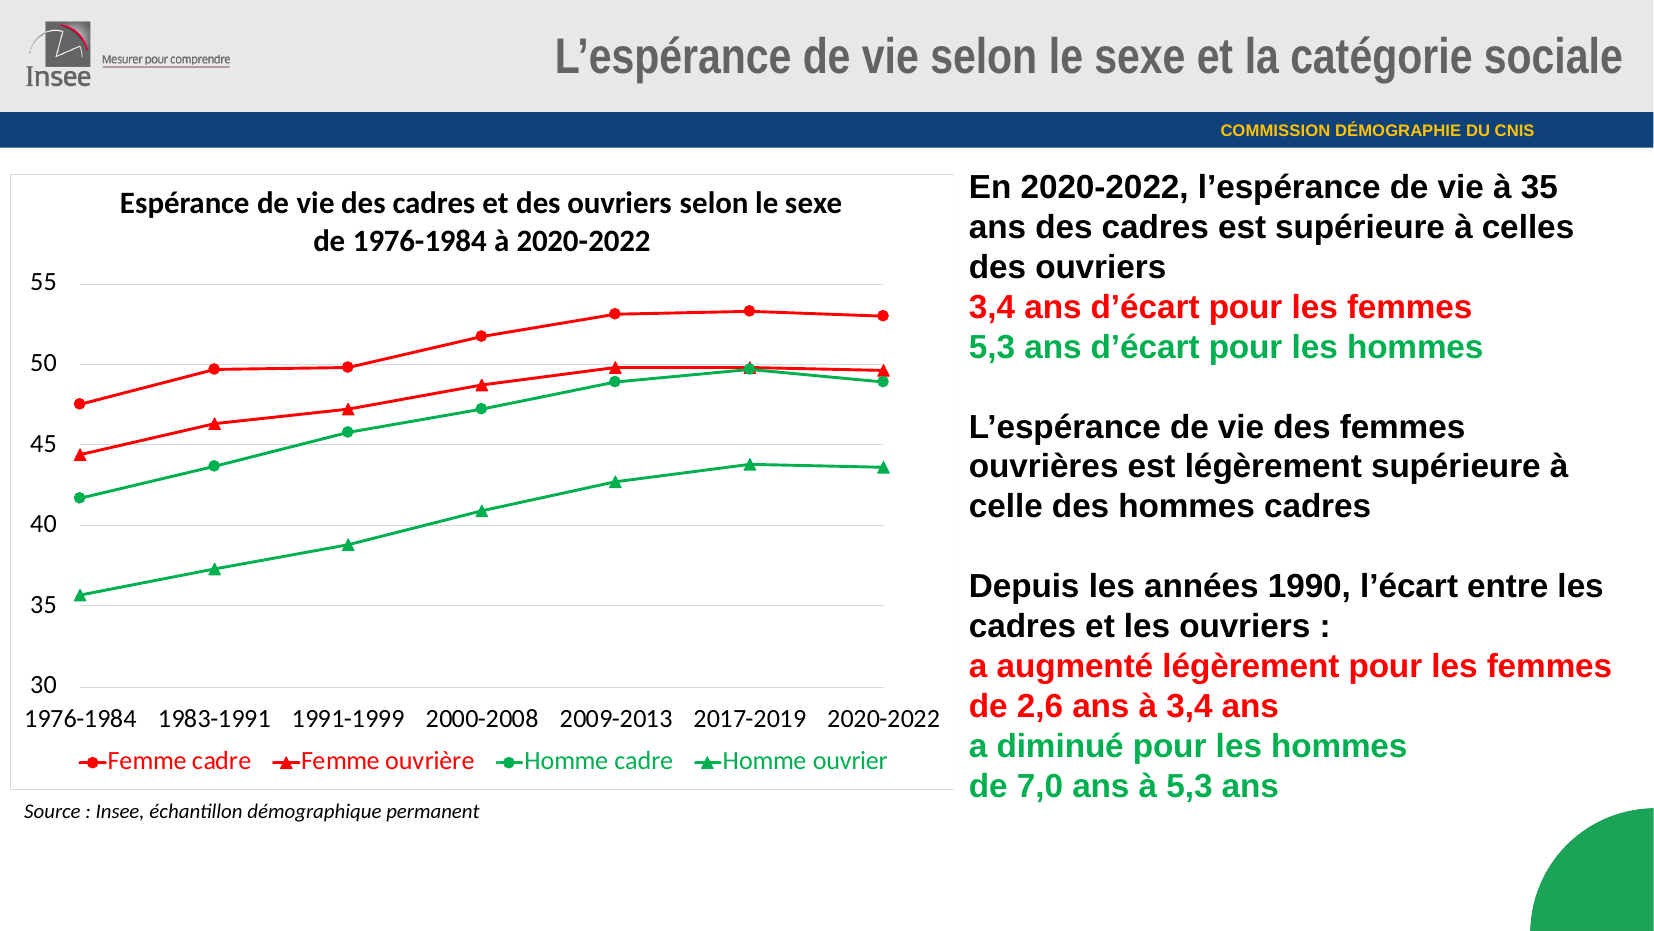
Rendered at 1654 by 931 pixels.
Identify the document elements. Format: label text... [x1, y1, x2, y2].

picture [23, 0, 225, 89]
picture [1530, 808, 1654, 931]
text_box En 2020-2022, l’espérance de vie à 35 ans des cadres est supérieure à celles des ouvriers 3,4 ans d’écart pour les femmes 5,3 ans d’écart pour les hommes L’espérance de vie des femmes ouvrières est légèrement supérieure à celle des hommes cadres Depuis les années 1990, l’écart entre les cadres et les ouvriers : a augmenté légèrement pour les femmes de 2,6 ans à 3,4 ans a diminué pour les hommes de 7,0 ans à 5,3 ans [954, 157, 1634, 812]
picture [9, 173, 955, 790]
title L’espérance de vie selon le sexe et la catégorie sociale [225, 0, 1624, 131]
footer Commission démographie du Cnis [59, 112, 1536, 148]
text_box Source : Insee, échantillon démographique permanent [9, 790, 955, 830]
